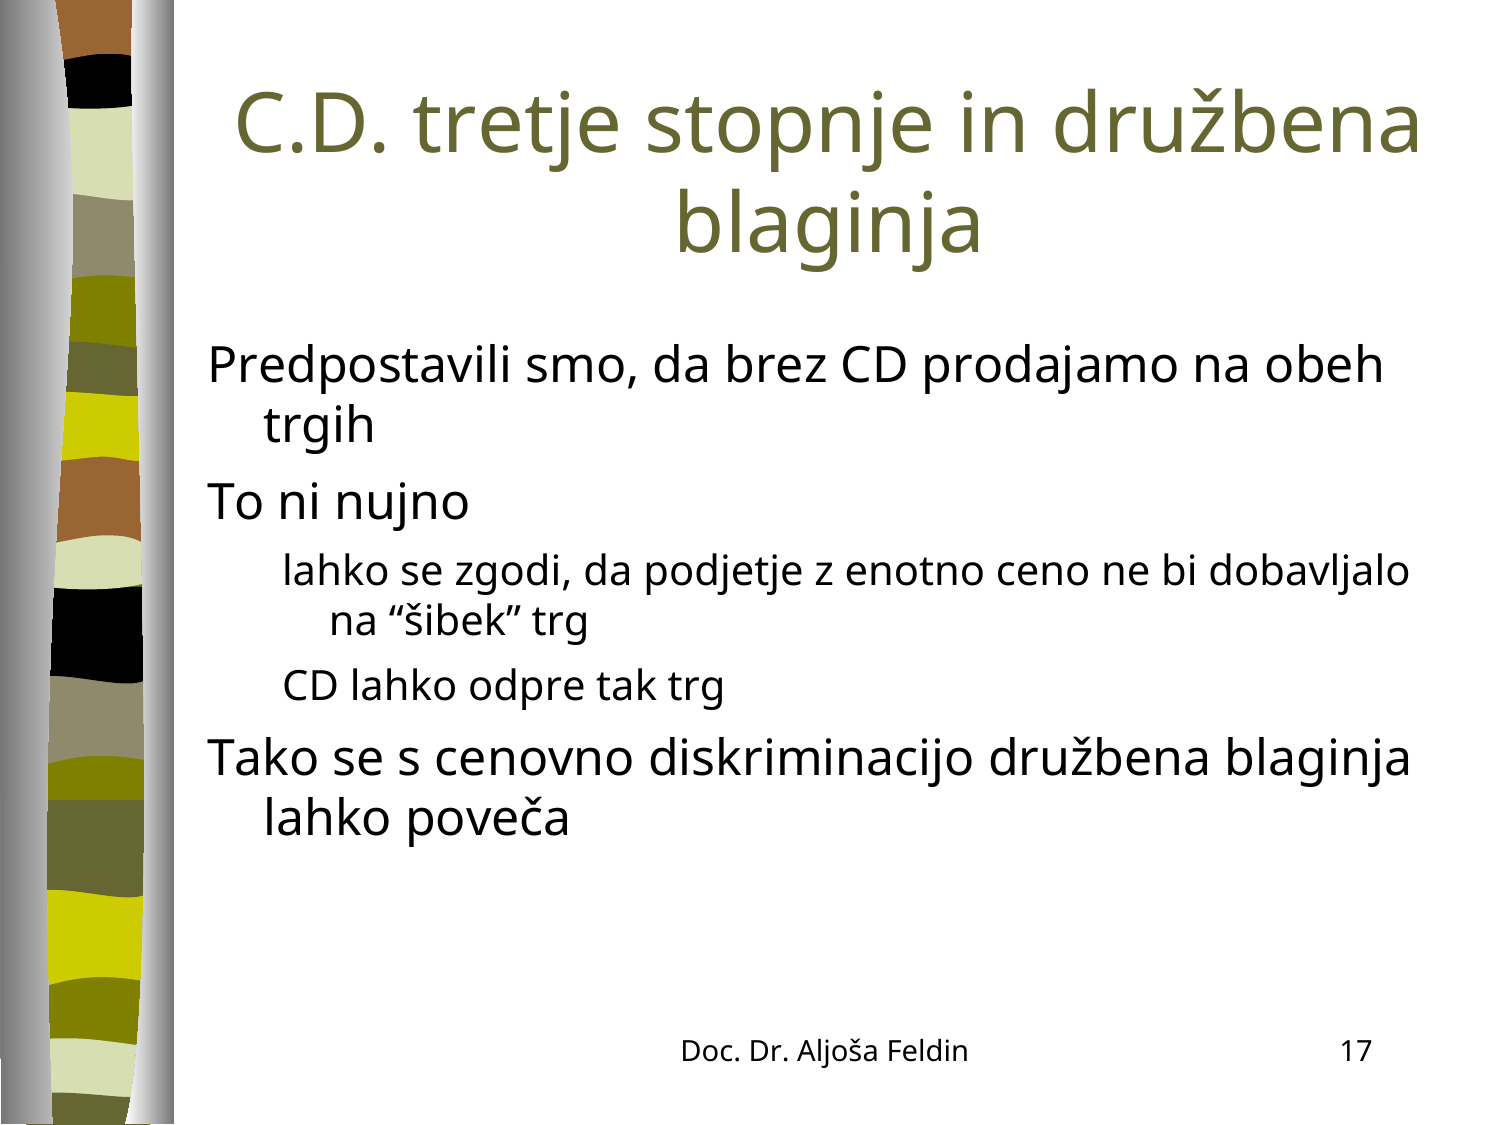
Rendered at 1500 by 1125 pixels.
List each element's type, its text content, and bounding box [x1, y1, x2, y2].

text_box <number> [1074, 1025, 1388, 1101]
text_box Doc. Dr. Aljoša Feldin [587, 1024, 1063, 1100]
title C.D. tretje stopnje in družbena blaginja [192, 51, 1468, 287]
list Predpostavili smo, da brez CD prodajamo na obeh trgih To ni nujno lahko se zgodi, da podjetje z enotno ceno ne bi dobavljalo na “šibek” trg CD lahko odpre tak trg Tako se s cenovno diskriminacijo družbena blaginja lahko poveča [192, 324, 1468, 1000]
